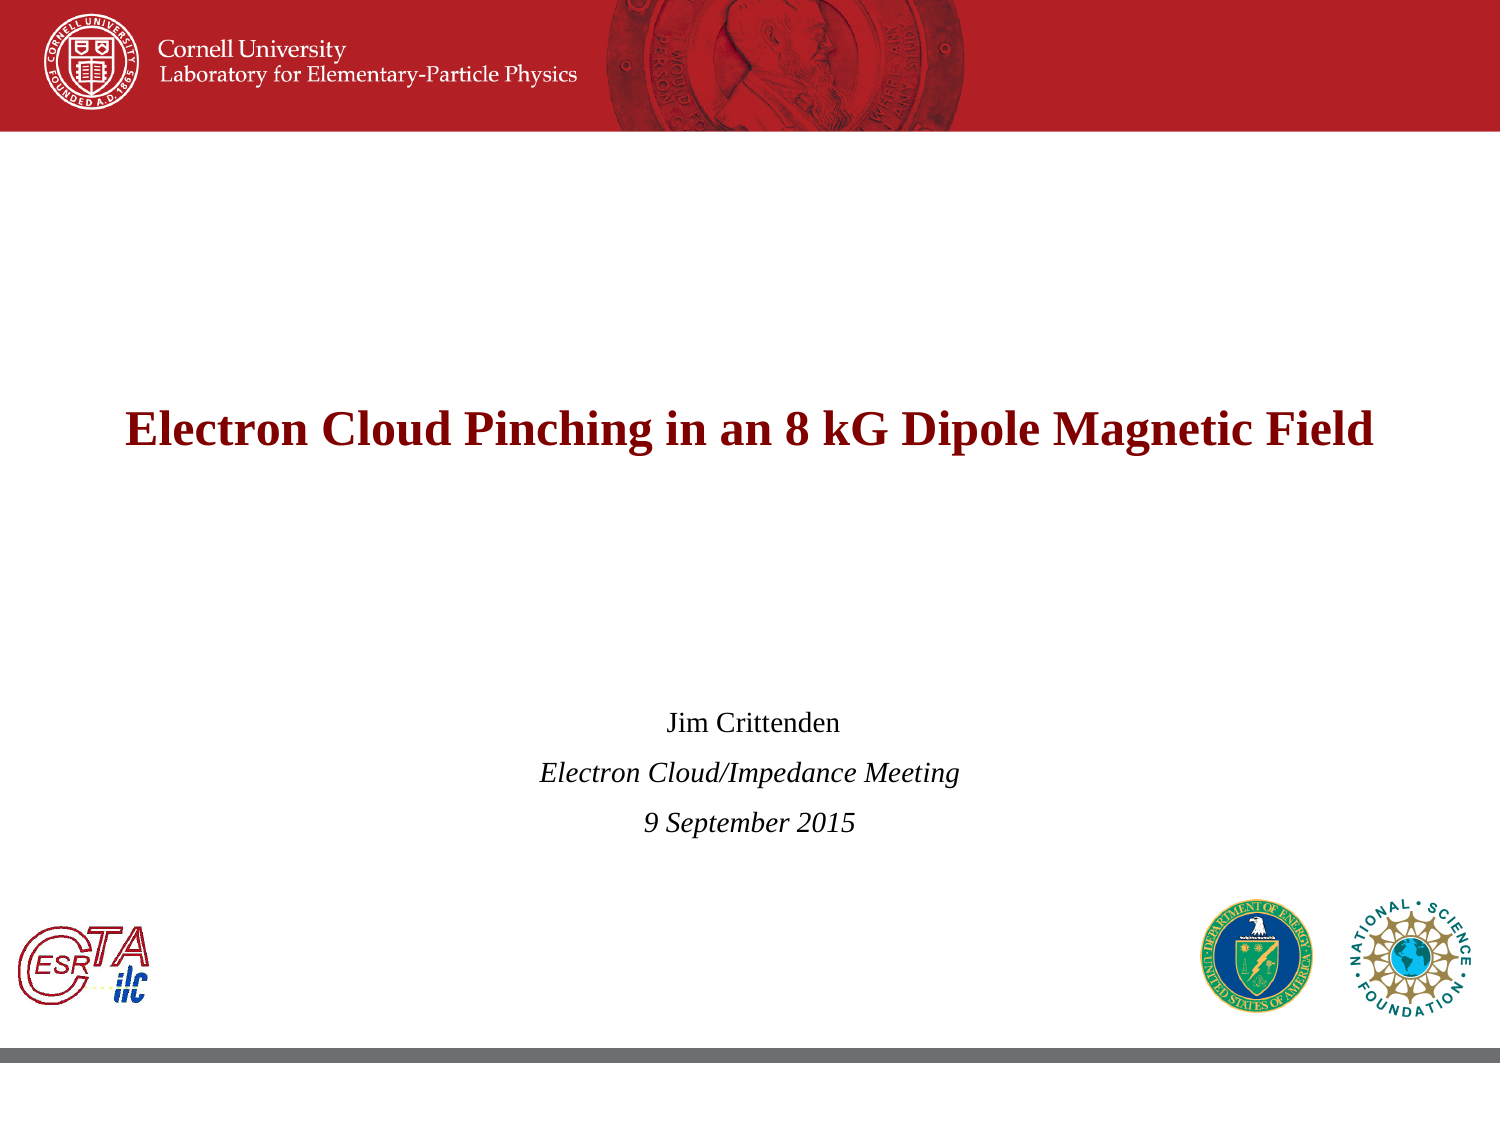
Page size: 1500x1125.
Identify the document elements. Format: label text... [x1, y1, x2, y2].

picture [1350, 899, 1471, 1017]
picture [0, 0, 1500, 132]
subtitle Jim Crittenden Electron Cloud/Impedance Meeting 9 September 2015 [300, 697, 1201, 856]
picture [8, 899, 151, 1036]
title Electron Cloud Pinching in an 8 kG Dipole Magnetic Field [0, 164, 1500, 665]
picture [1200, 899, 1313, 1013]
